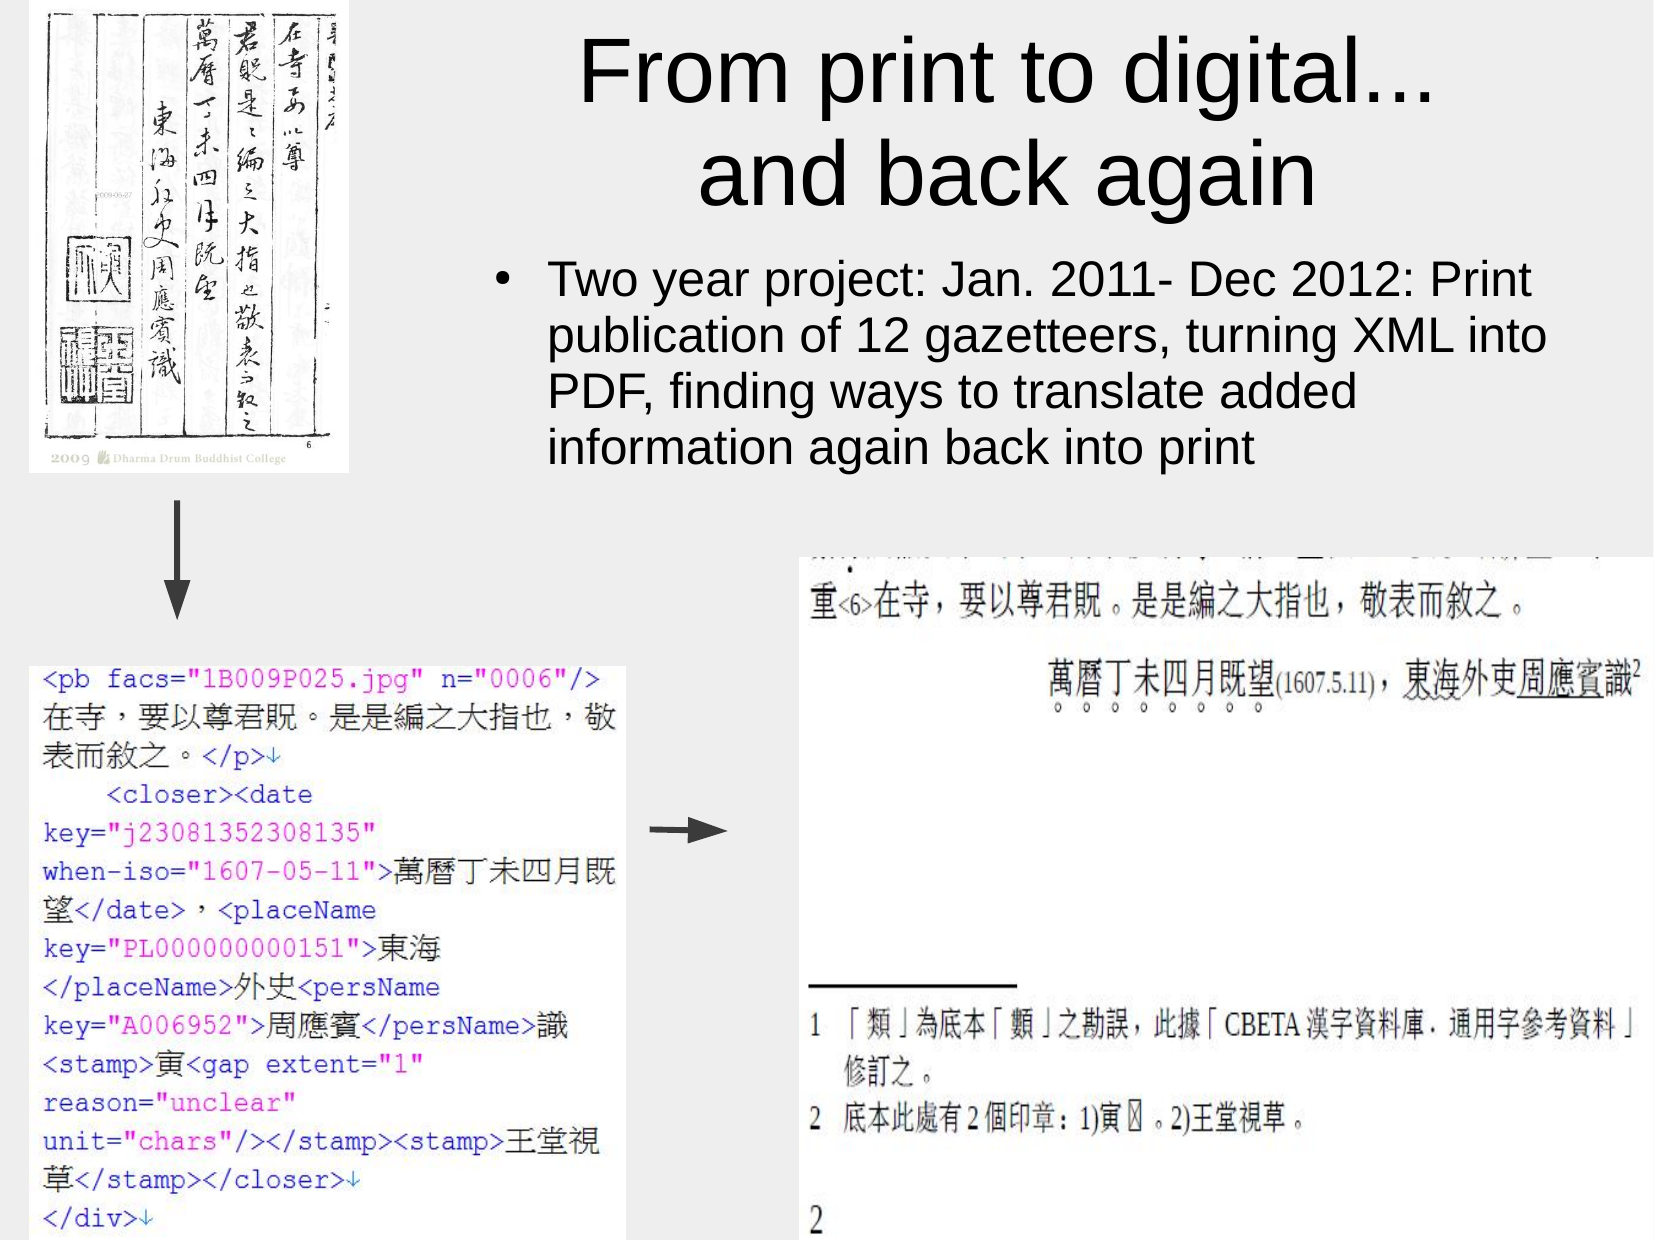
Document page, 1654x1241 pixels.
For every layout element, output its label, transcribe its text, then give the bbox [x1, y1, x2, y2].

picture [29, 0, 349, 473]
title From print to digital... and back again [419, 18, 1598, 226]
picture [29, 666, 626, 1241]
list Two year project: Jan. 2011- Dec 2012: Print publication of 12 gazetteers, turning XML into PDF, finding ways to translate added information again back into print [476, 251, 1597, 507]
picture [799, 557, 1654, 1241]
